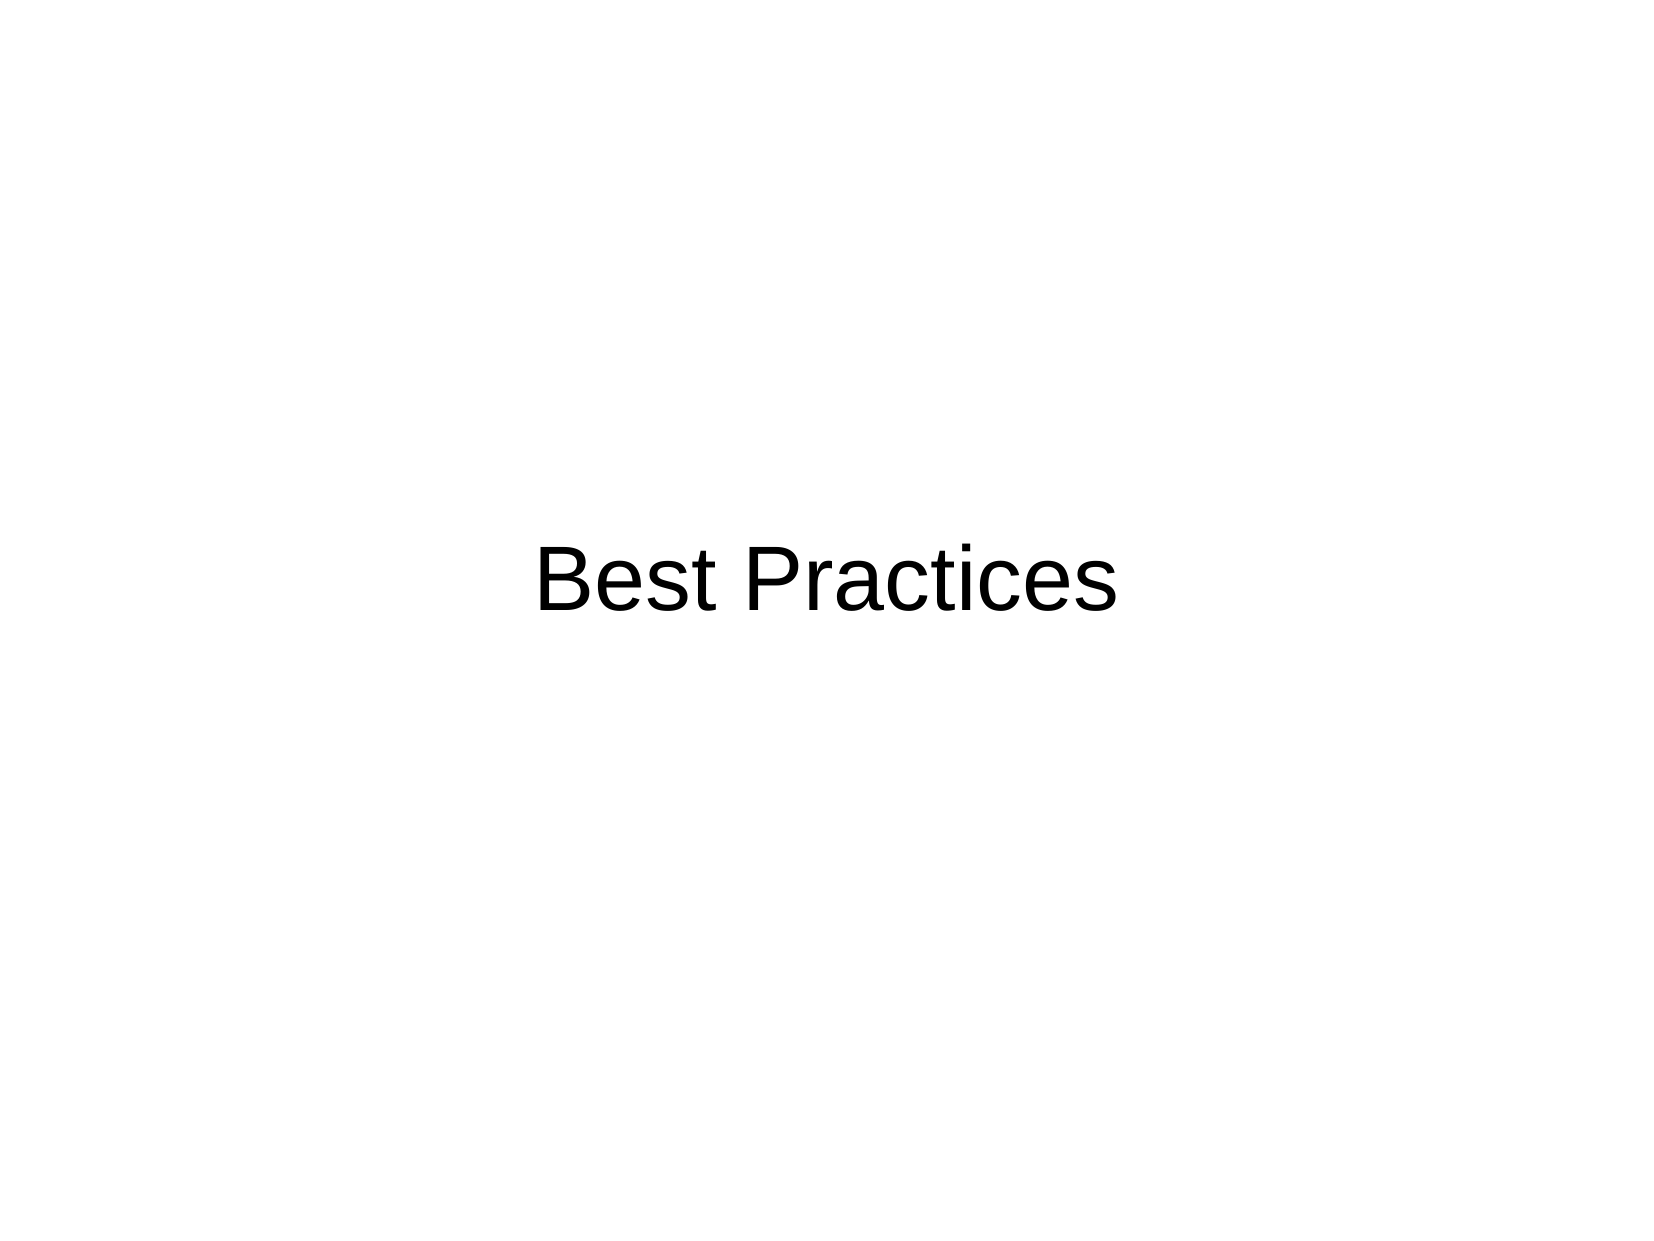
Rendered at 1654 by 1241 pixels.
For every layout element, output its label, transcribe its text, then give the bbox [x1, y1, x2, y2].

subtitle Best Practices [82, 49, 1571, 1109]
